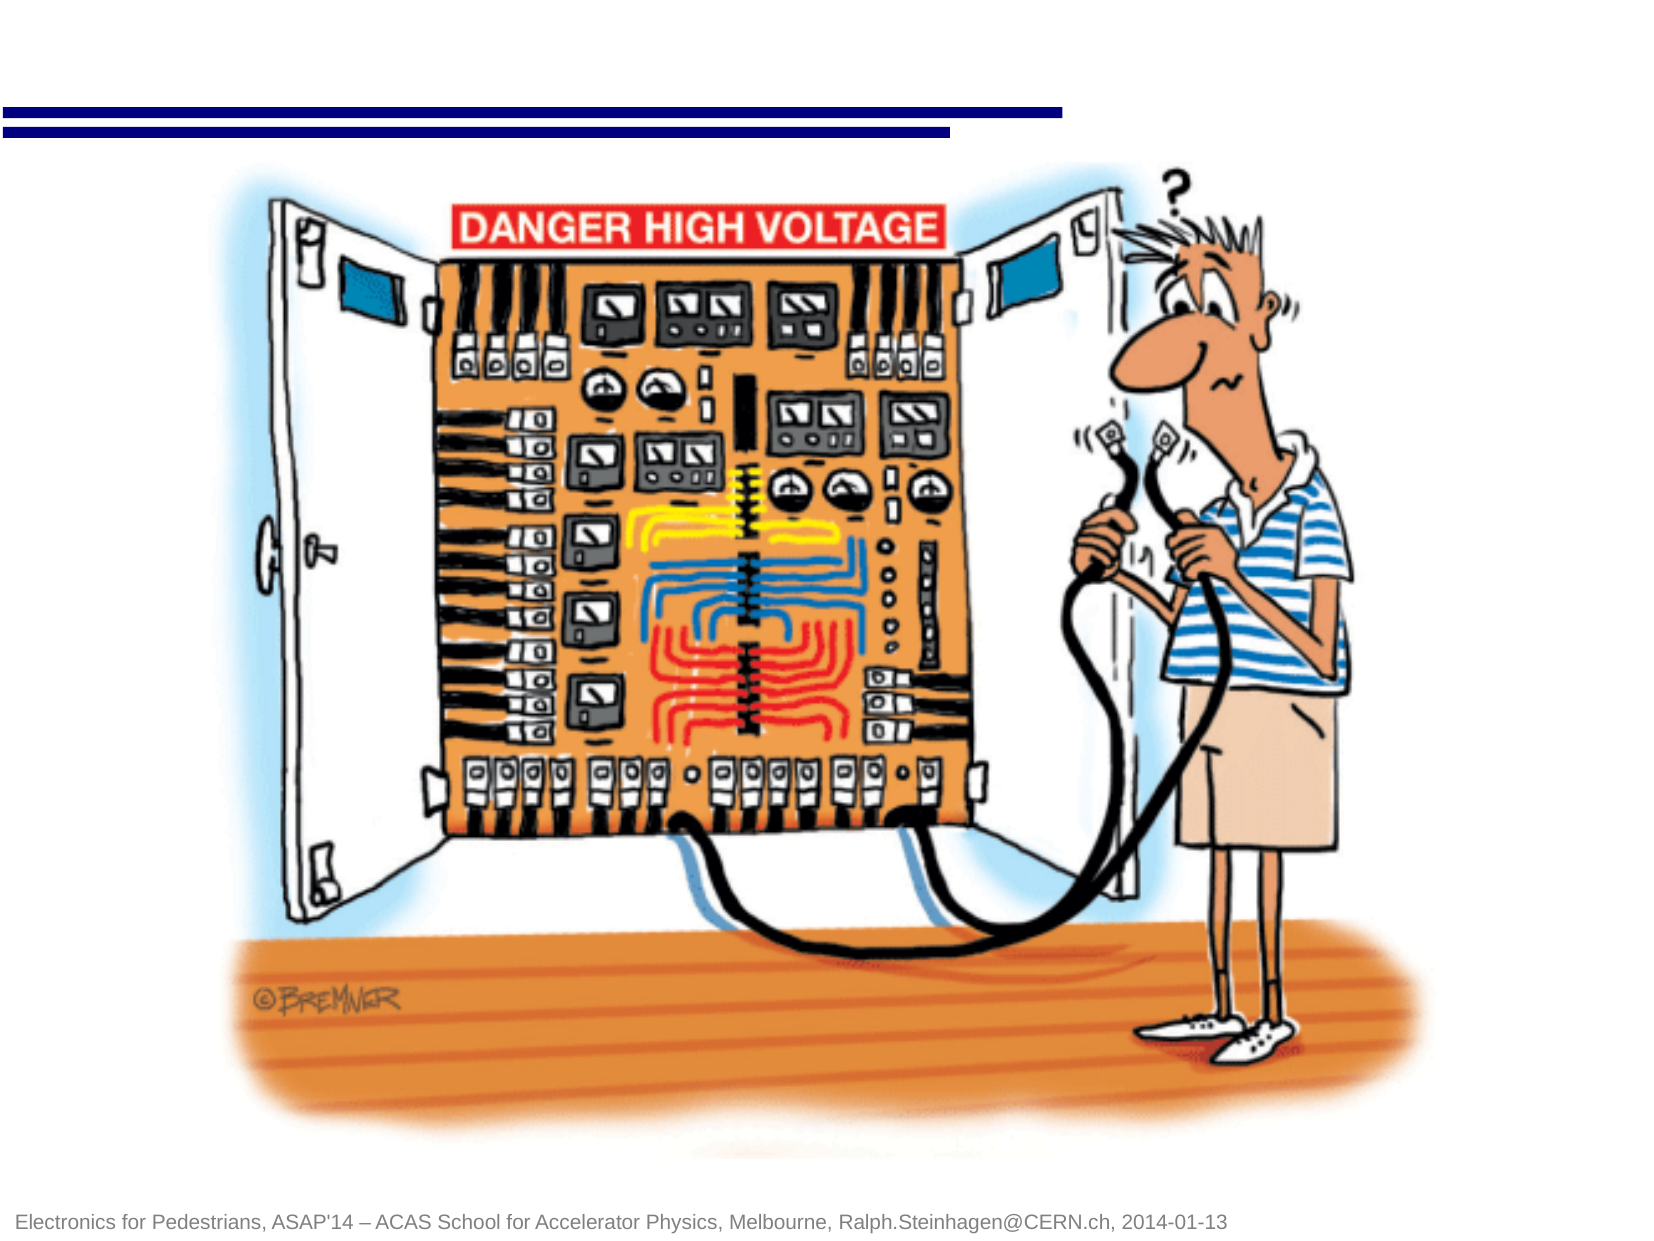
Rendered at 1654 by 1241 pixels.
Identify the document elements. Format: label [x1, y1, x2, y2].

picture [202, 160, 1444, 1159]
